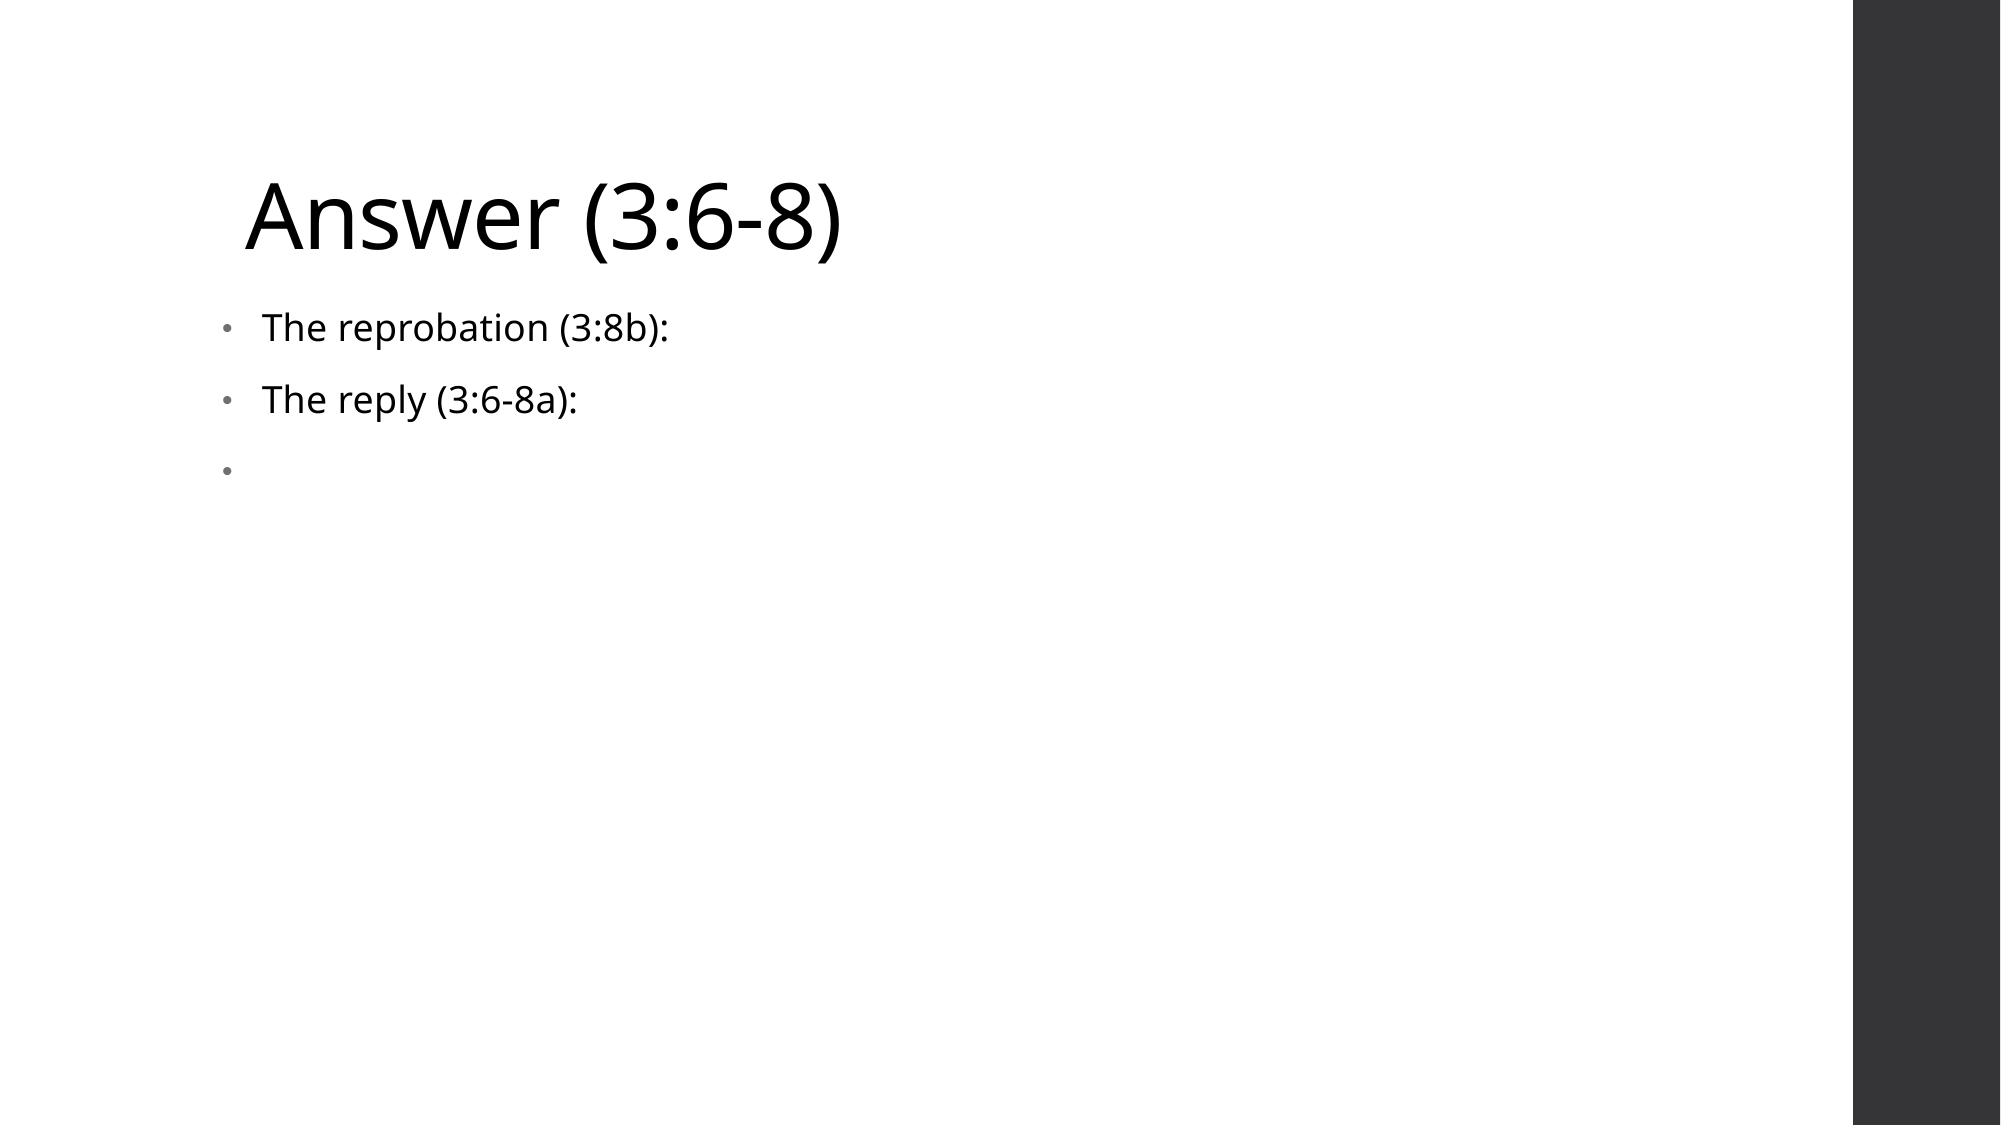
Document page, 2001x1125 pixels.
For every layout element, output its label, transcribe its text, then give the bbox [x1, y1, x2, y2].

list The reprobation (3:8b): The reply (3:6-8a): [206, 299, 1617, 1014]
title Answer (3:6-8) [206, 60, 1797, 278]
